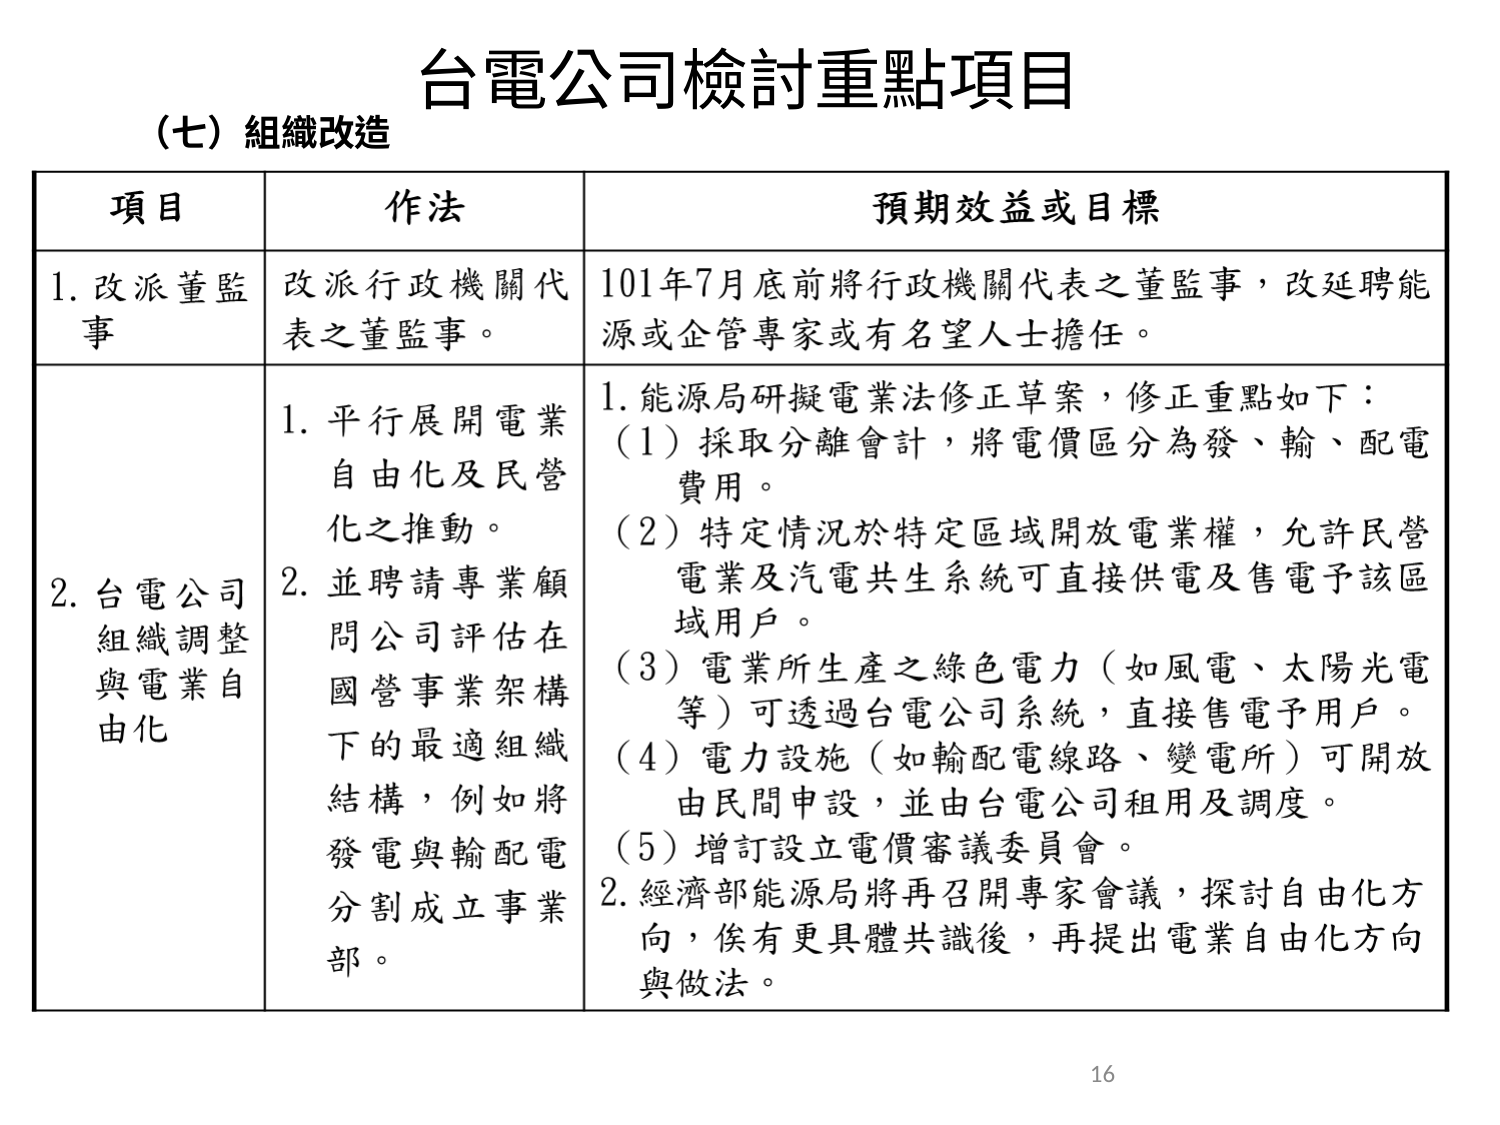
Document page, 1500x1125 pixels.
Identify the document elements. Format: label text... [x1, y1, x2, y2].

picture [26, 168, 1456, 1028]
text_box 台電公司檢討重點項目 [73, 19, 1424, 138]
text_box [1074, 1042, 1426, 1103]
list （七）組織改造 [29, 101, 1471, 162]
